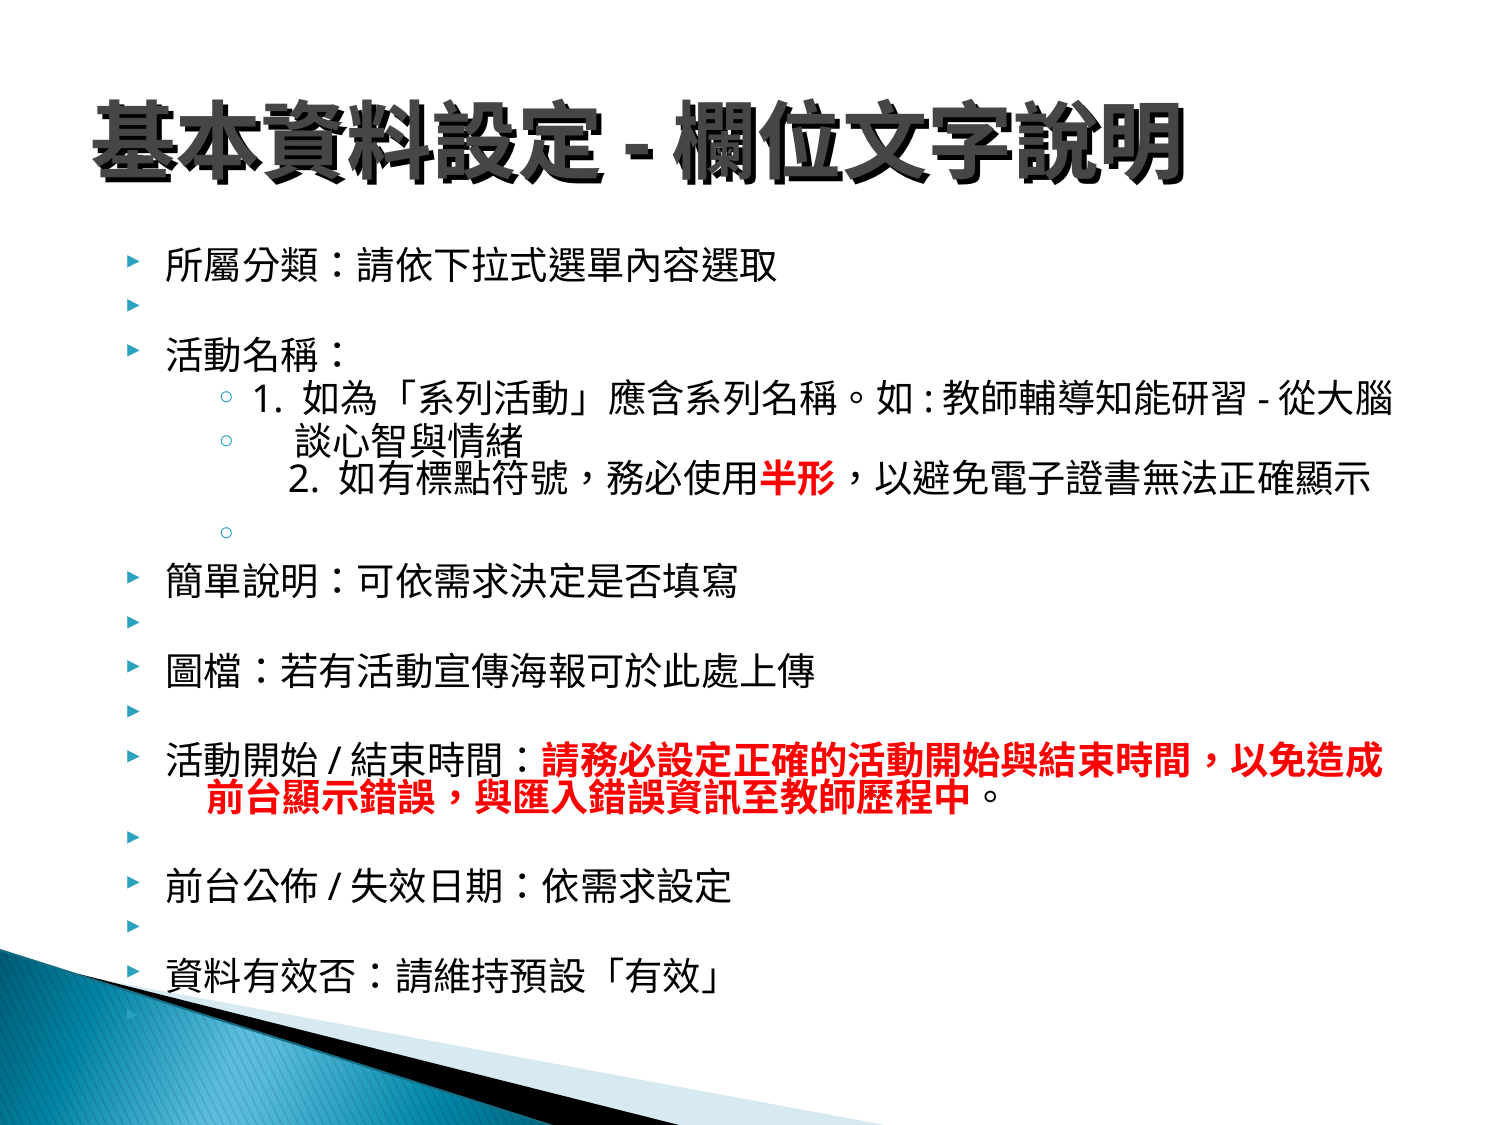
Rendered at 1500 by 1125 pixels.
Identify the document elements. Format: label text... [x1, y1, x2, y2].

title 基本資料設定-欄位文字說明 [75, 45, 1426, 233]
list 所屬分類：請依下拉式選單內容選取 活動名稱： 1. 如為「系列活動」應含系列名稱。如:教師輔導知能研習-從大腦 談心智與情緒 2. 如有標點符號，務必使用半形，以避免電子證書無法正確顯示 簡單說明：可依需求決定是否填寫 圖檔：若有活動宣傳海報可於此處上傳 活動開始/結束時間：請務必設定正確的活動開始與結束時間，以免造成前台顯示錯誤，與匯入錯誤資訊至教師歷程中。 前台公佈/失效日期：依需求設定 資料有效否：請維持預設「有效」 [75, 242, 1426, 1047]
